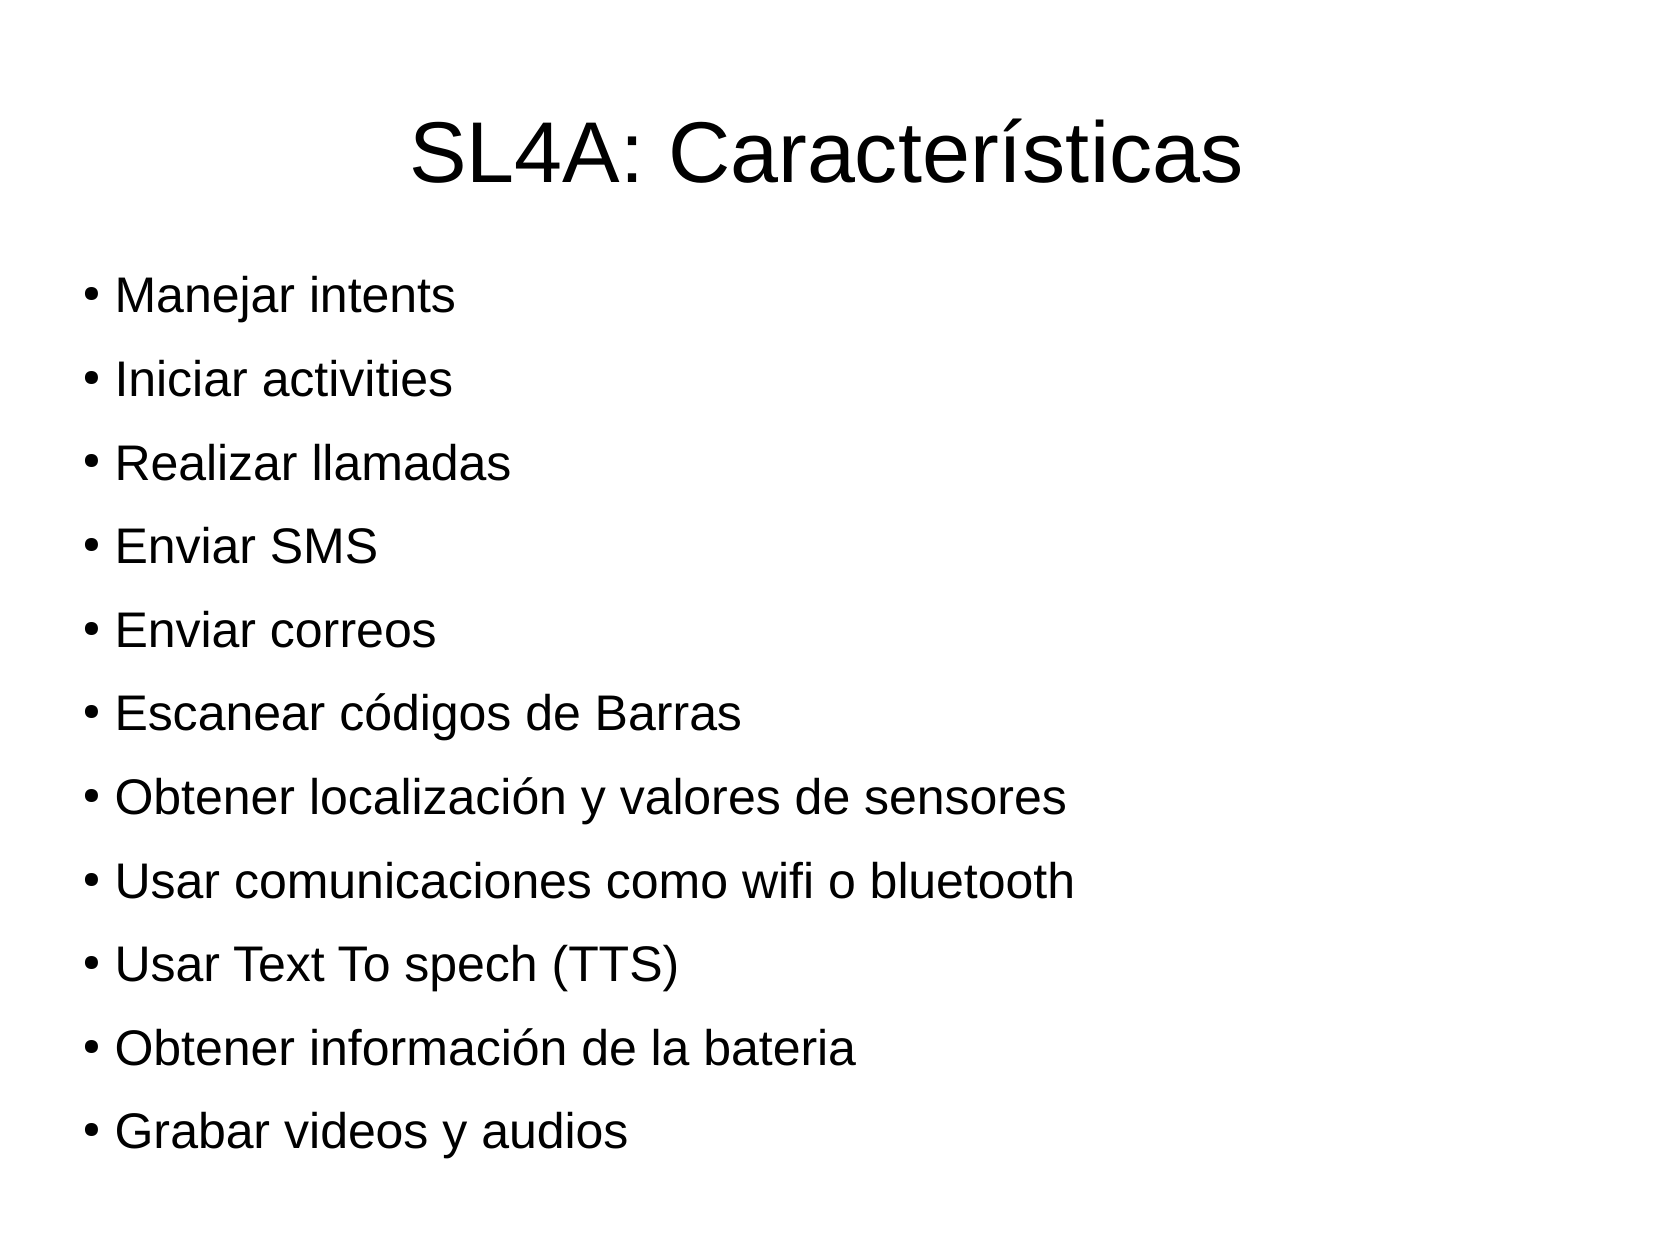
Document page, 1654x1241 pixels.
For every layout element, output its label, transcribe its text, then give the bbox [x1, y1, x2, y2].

subtitle Manejar intents Iniciar activities Realizar llamadas Enviar SMS Enviar correos Escanear códigos de Barras Obtener localización y valores de sensores Usar comunicaciones como wifi o bluetooth Usar Text To spech (TTS) Obtener información de la bateria Grabar videos y audios [82, 253, 1571, 1146]
title SL4A: Características [82, 49, 1571, 253]
